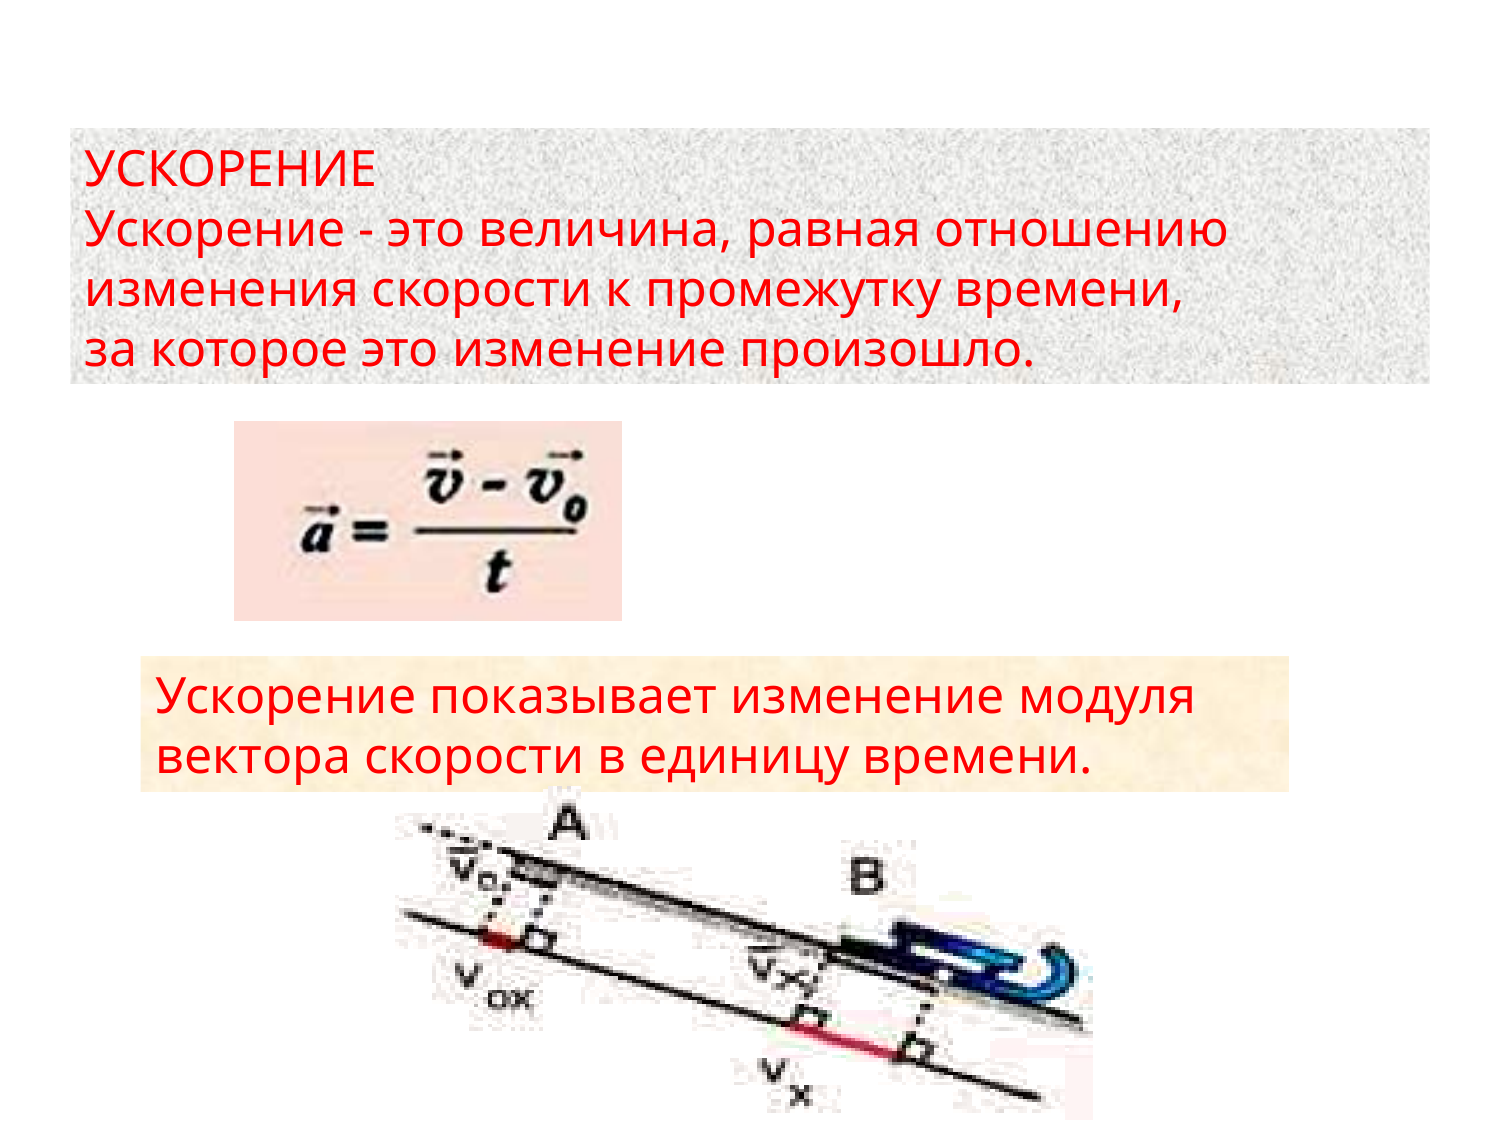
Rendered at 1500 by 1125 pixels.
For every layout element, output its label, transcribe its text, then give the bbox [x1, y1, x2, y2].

text_box Ускорение показывает изменение модуля вектора скорости в единицу времени. [140, 656, 1289, 792]
text_box УСКОРЕНИЕ Ускорение - это величина, равная отношению изменения скорости к промежутку времени, за которое это изменение произошло. [70, 128, 1430, 384]
picture [395, 786, 1093, 1120]
picture [234, 421, 622, 622]
